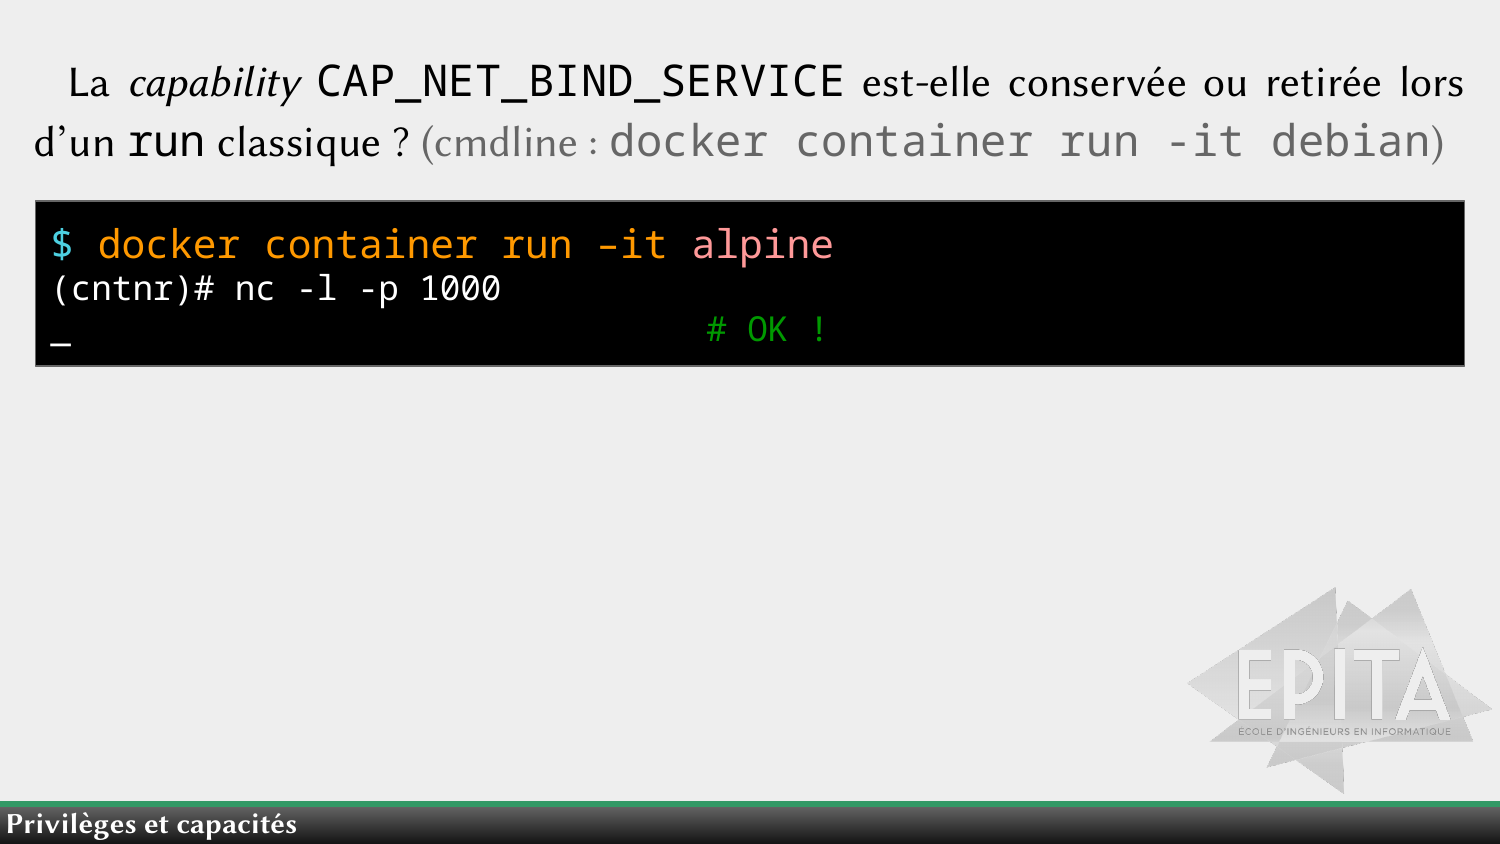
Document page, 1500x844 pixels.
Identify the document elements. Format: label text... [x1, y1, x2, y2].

list La capability CAP_NET_BIND_SERVICE est-elle conservée ou retirée lors d’un run classique ? (cmdline : docker container run -it debian) [33, 29, 1467, 189]
picture [1187, 587, 1492, 794]
text_box $ docker container run –it alpine (cntnr)# nc -l -p 1000 _ # OK ! [35, 200, 1465, 367]
title Privilèges et capacités [5, 801, 1075, 844]
